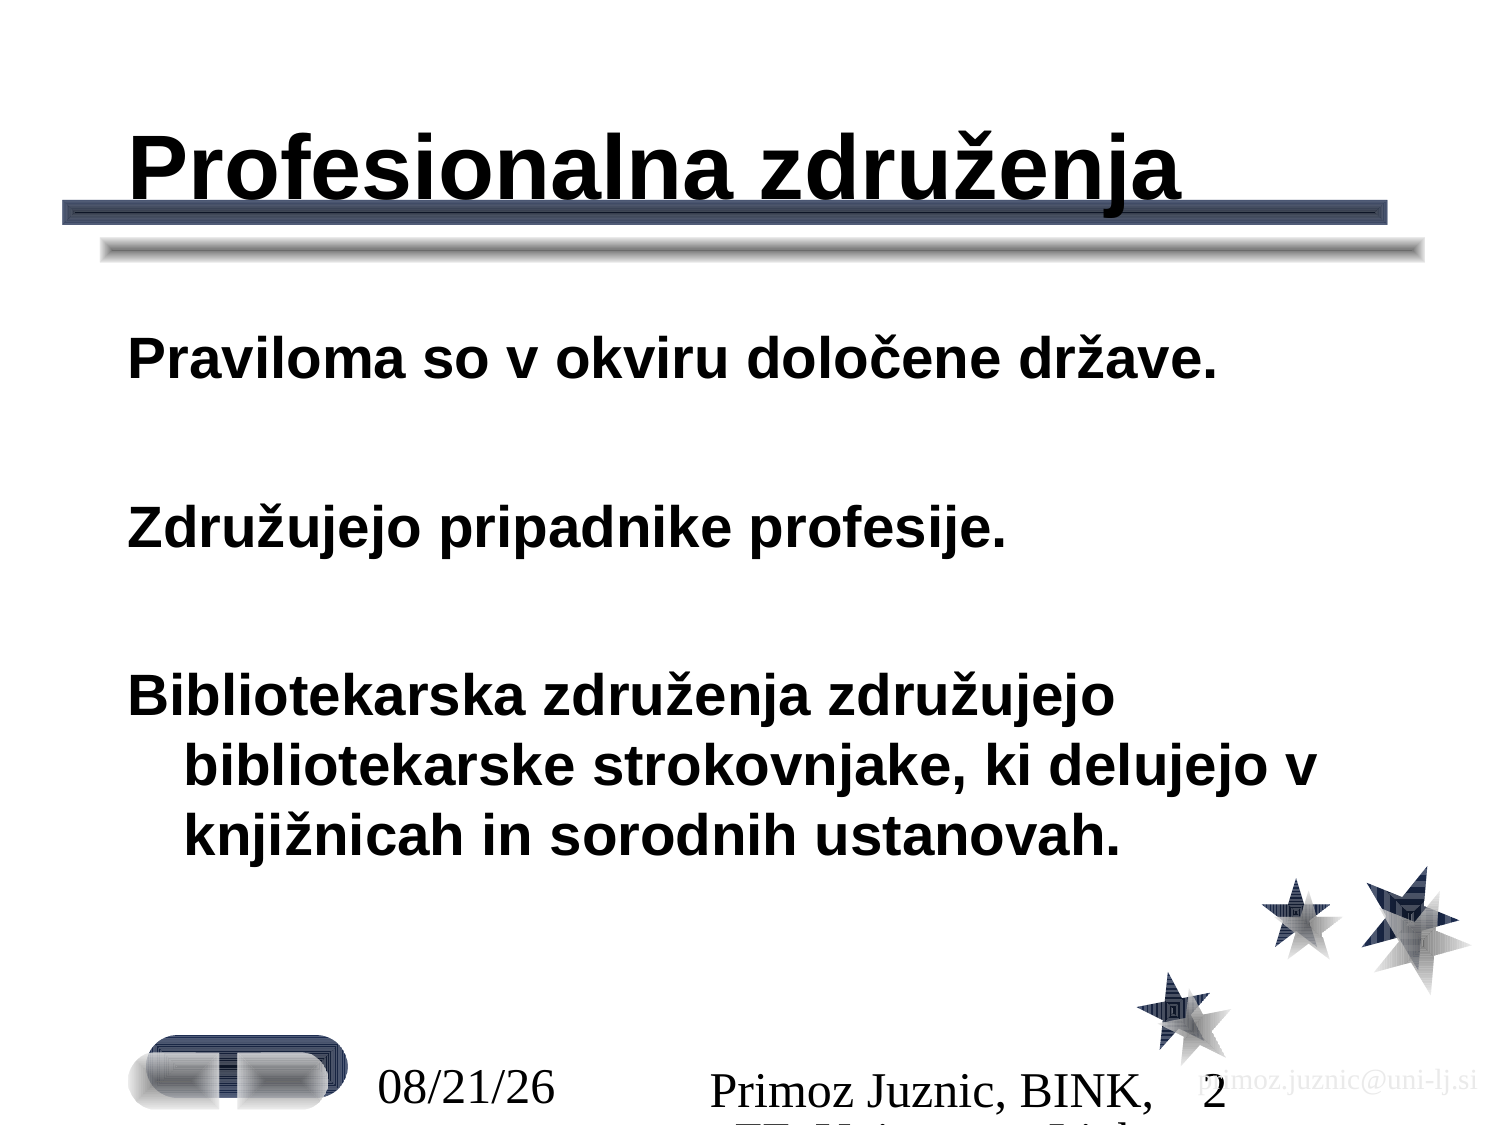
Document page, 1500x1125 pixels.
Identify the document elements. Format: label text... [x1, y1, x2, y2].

list Praviloma so v okviru določene države. Združujejo pripadnike profesije. Bibliotekarska združenja združujejo bibliotekarske strokovnjake, ki delujejo v knjižnicah in sorodnih ustanovah. [112, 312, 1388, 988]
title Profesionalna združenja [112, 37, 1388, 225]
